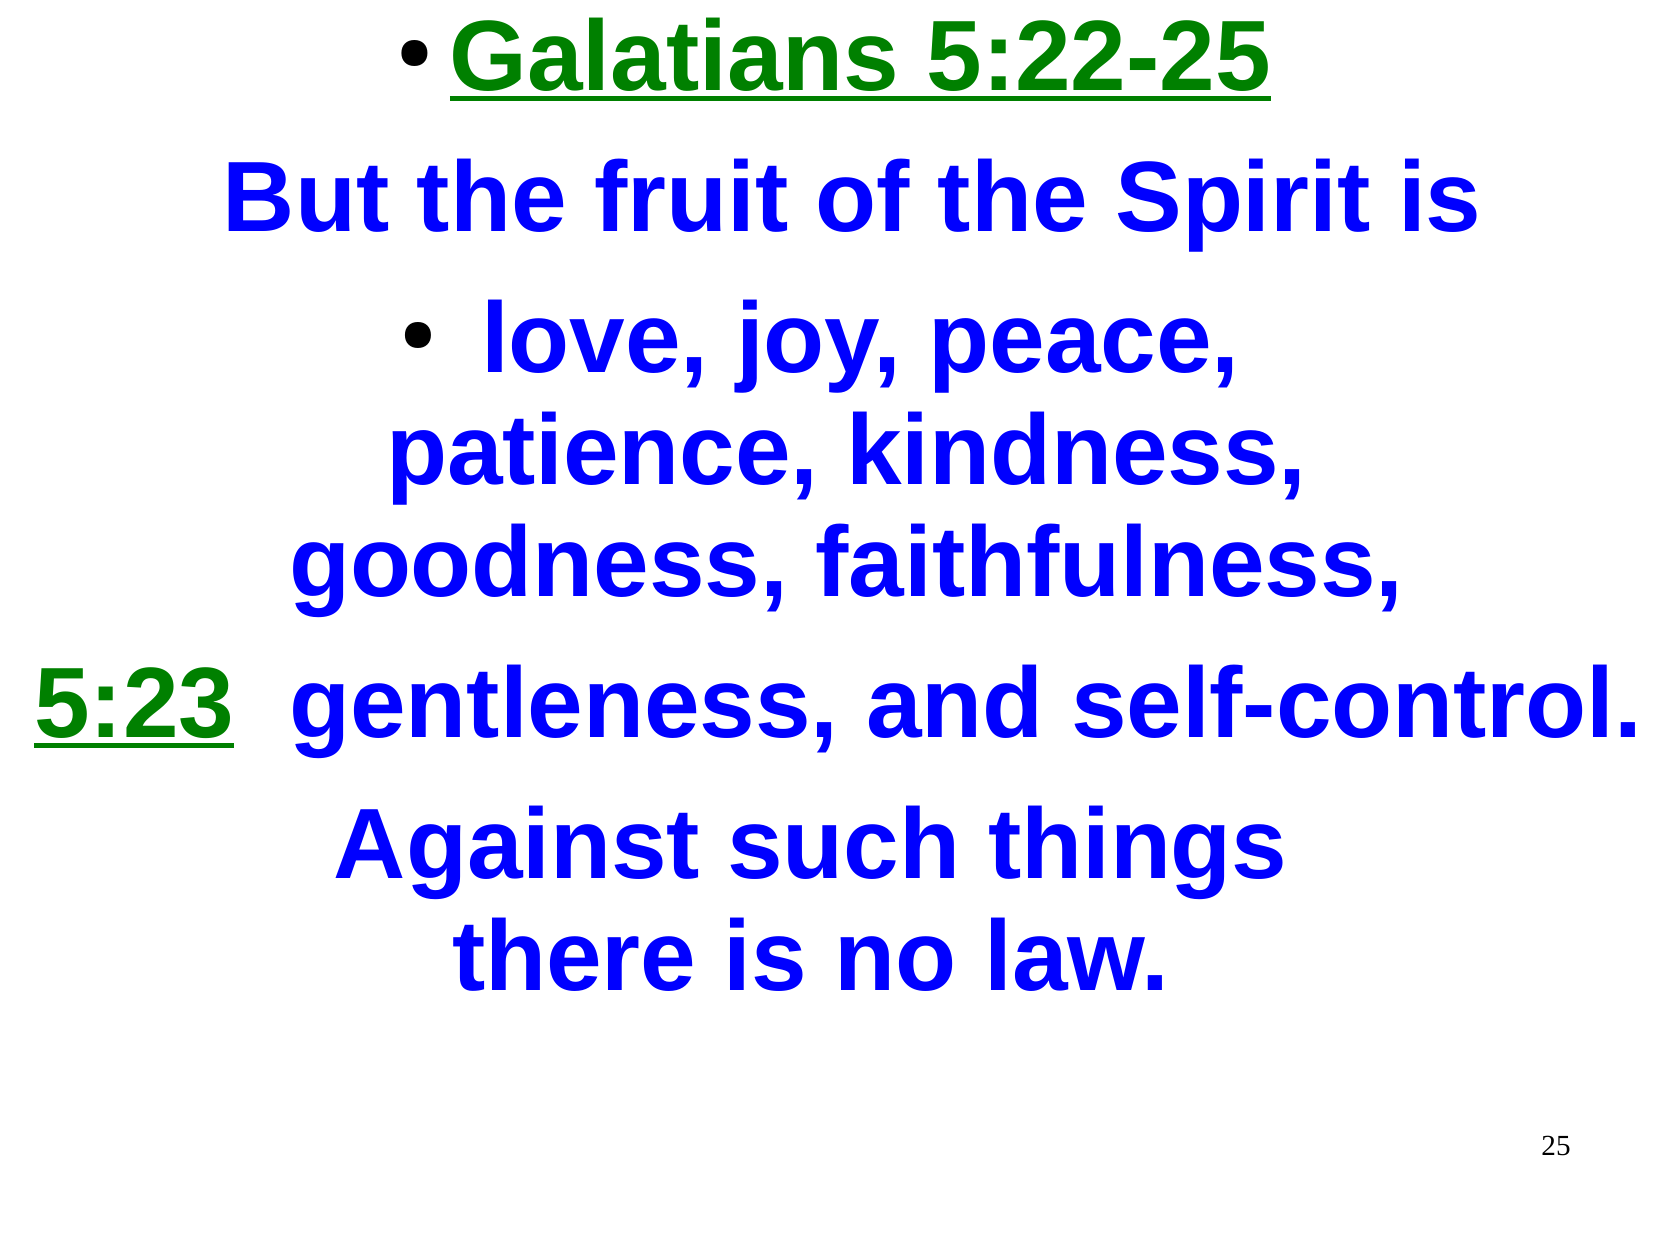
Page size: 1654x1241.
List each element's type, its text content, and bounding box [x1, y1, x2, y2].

list Galatians 5:22-25 But the fruit of the Spirit is love, joy, peace, patience, kindness, goodness, faithfulness, 5:23 gentleness, and self-control. Against such things there is no law. [0, 0, 1651, 1238]
